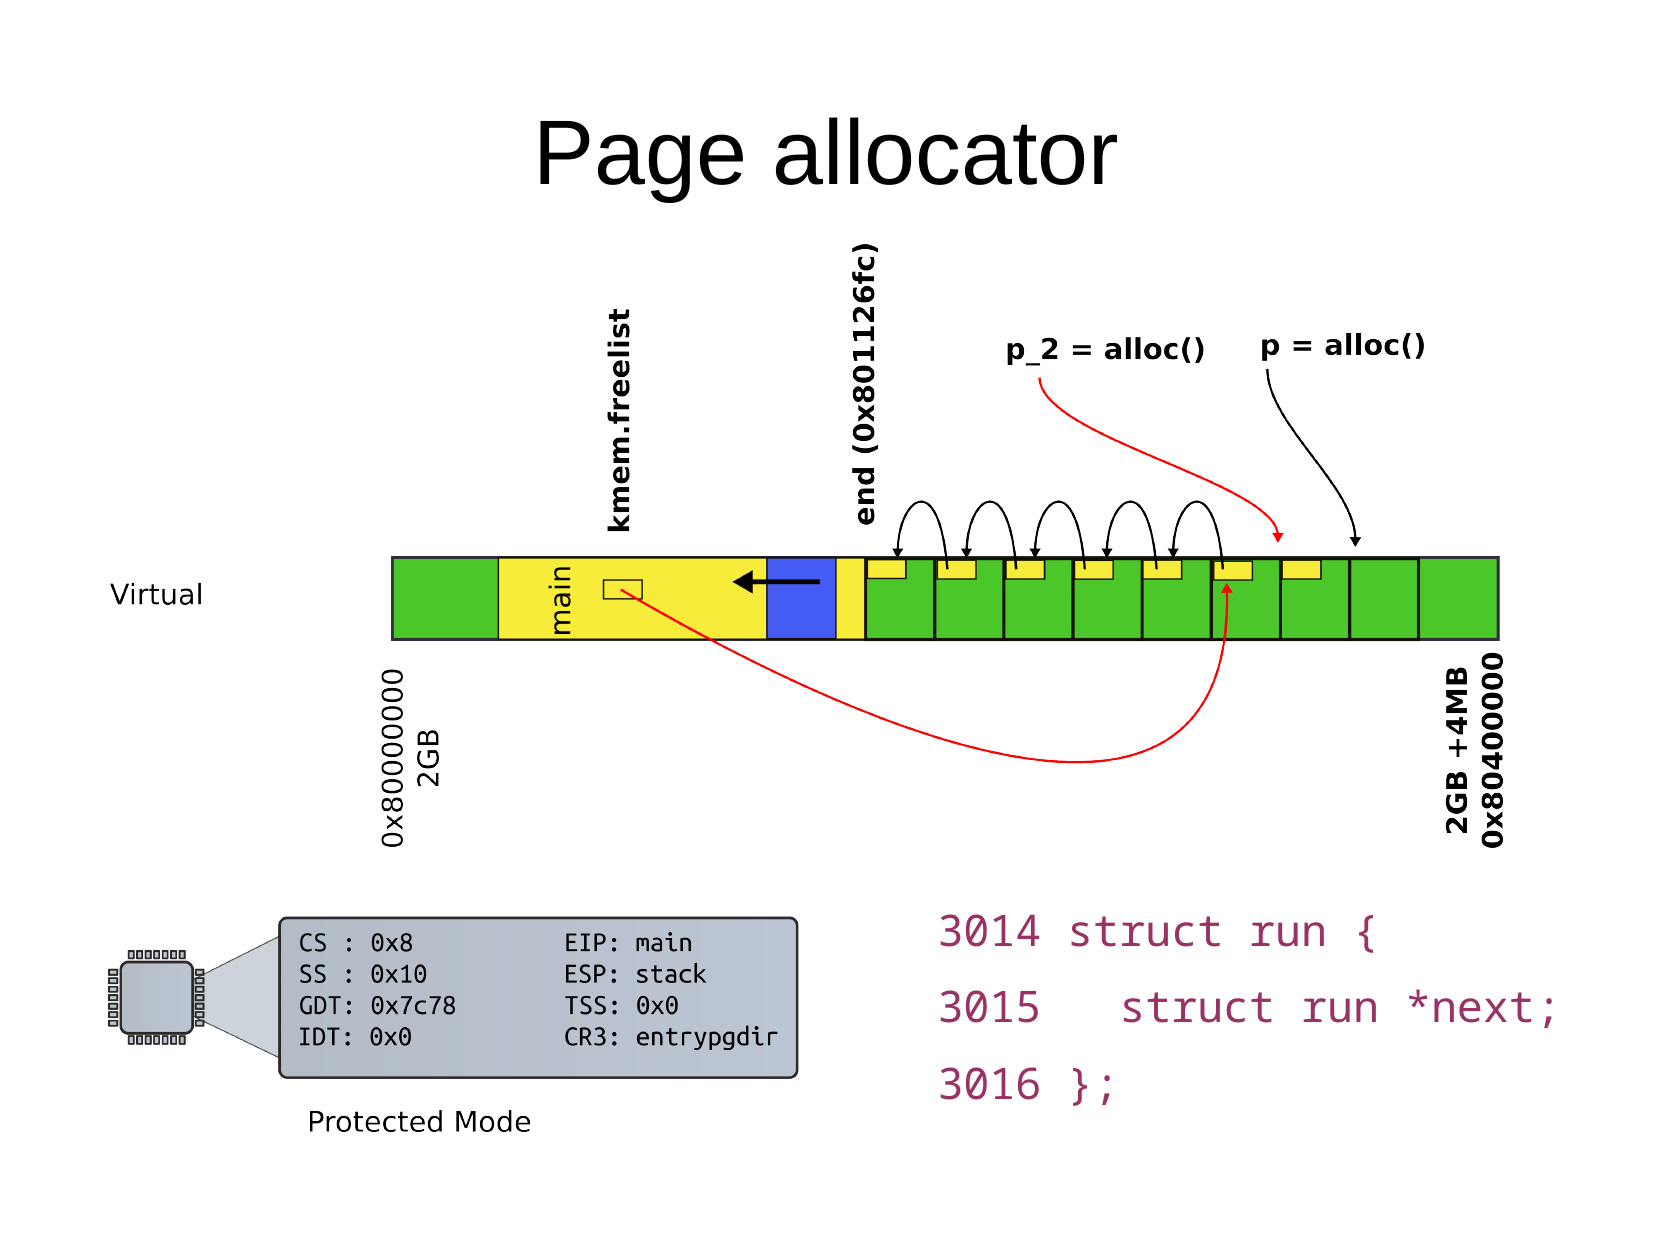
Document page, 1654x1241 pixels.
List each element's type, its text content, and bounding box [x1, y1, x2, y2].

list 3014 struct run { 3015 struct run *next; 3016 }; [937, 900, 1571, 1163]
picture [108, 244, 1503, 1132]
title Page allocator [82, 49, 1571, 257]
